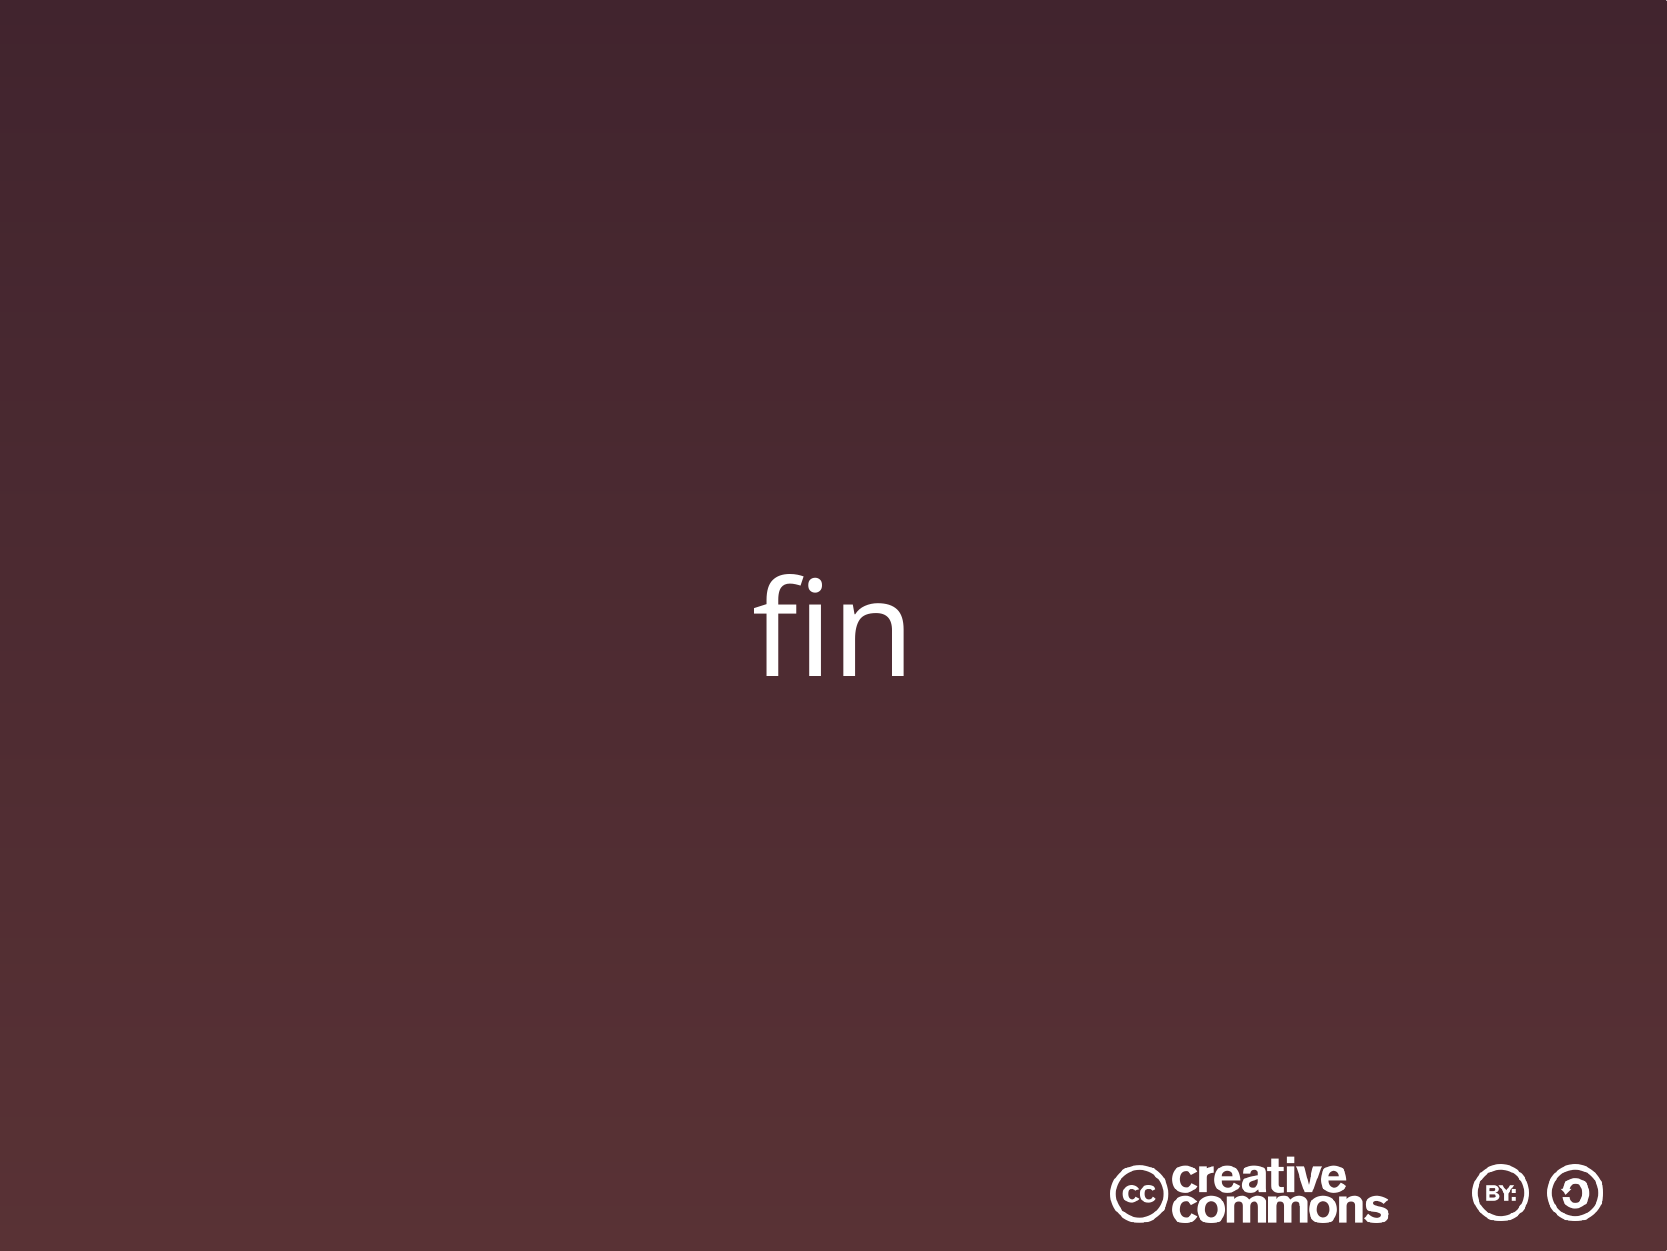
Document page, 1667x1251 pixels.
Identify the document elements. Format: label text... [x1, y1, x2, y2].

title fin [162, 381, 1505, 869]
picture [1110, 1156, 1389, 1223]
picture [1472, 1164, 1603, 1221]
